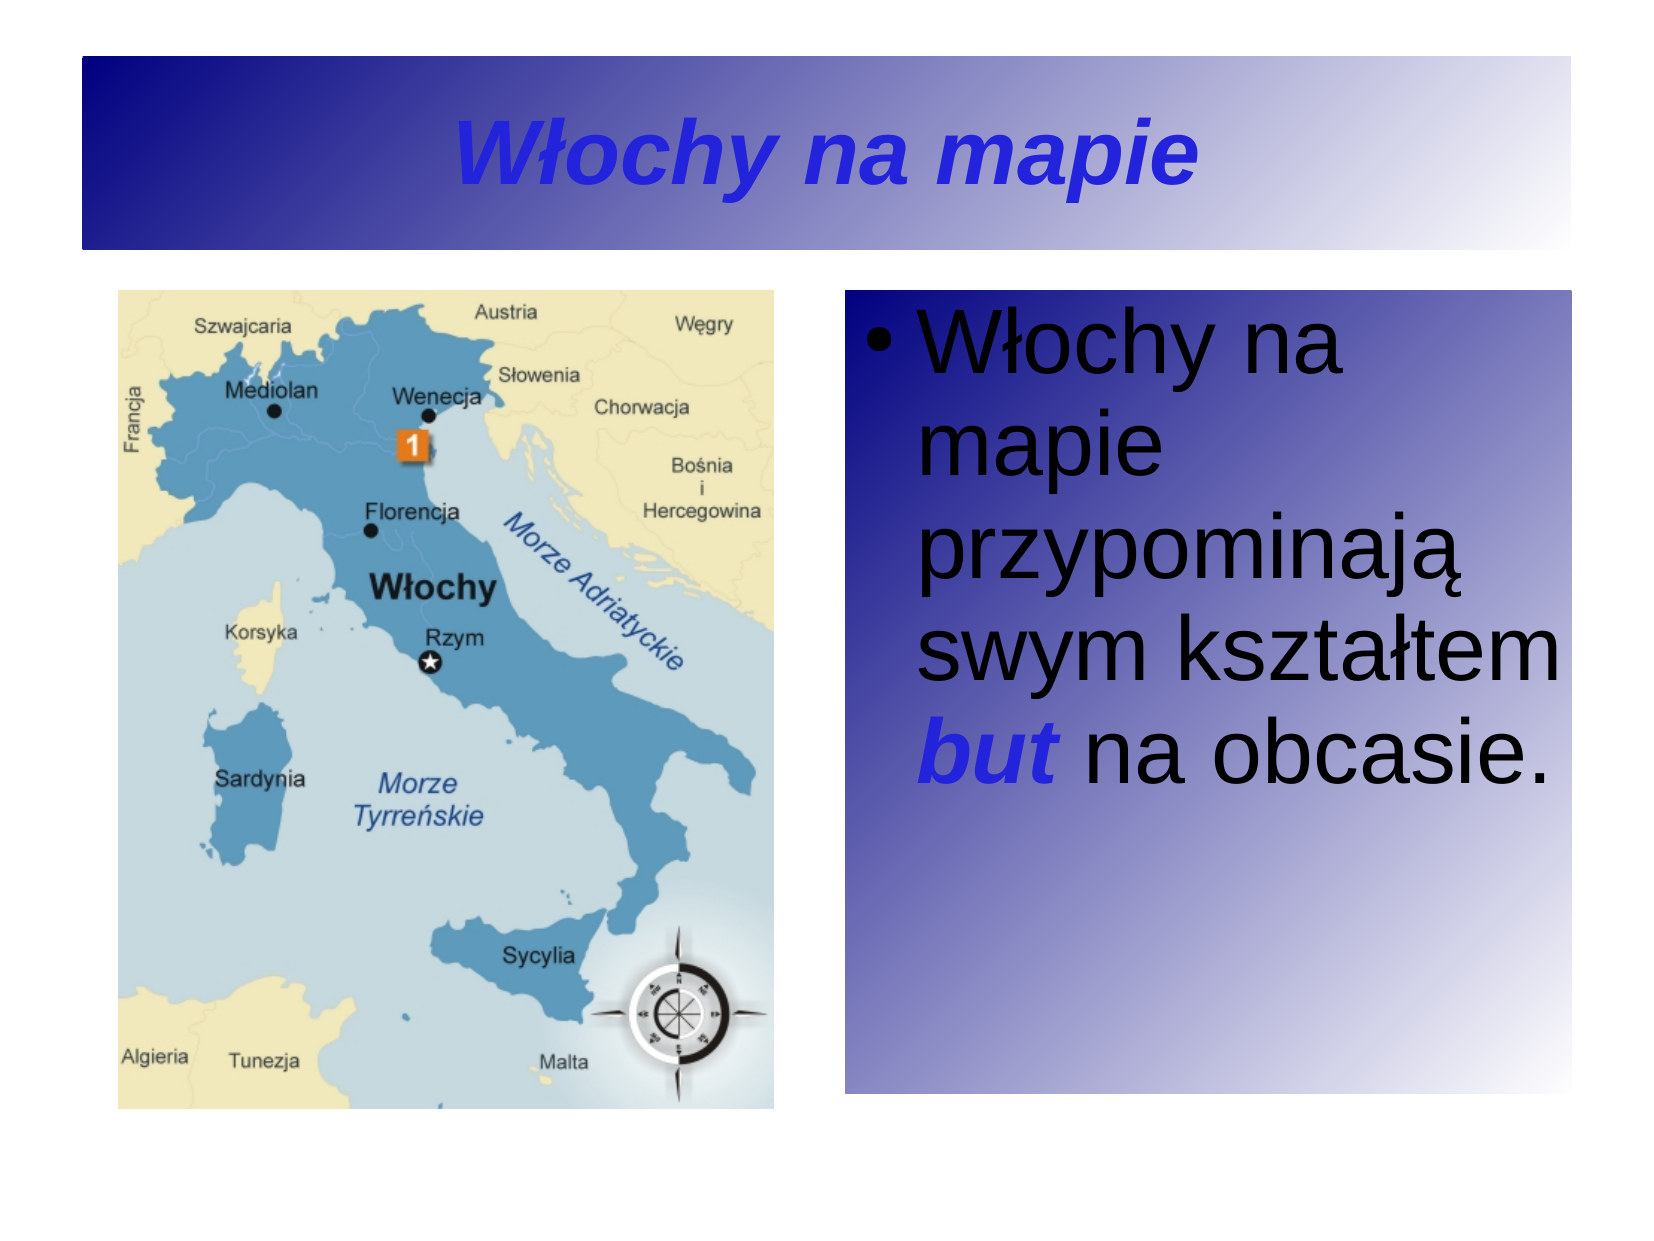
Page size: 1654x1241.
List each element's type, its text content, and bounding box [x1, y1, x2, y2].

picture [118, 290, 774, 1109]
title Włochy na mapie [82, 56, 1571, 250]
list Włochy na mapie przypominają swym kształtem but na obcasie. [845, 290, 1572, 1094]
